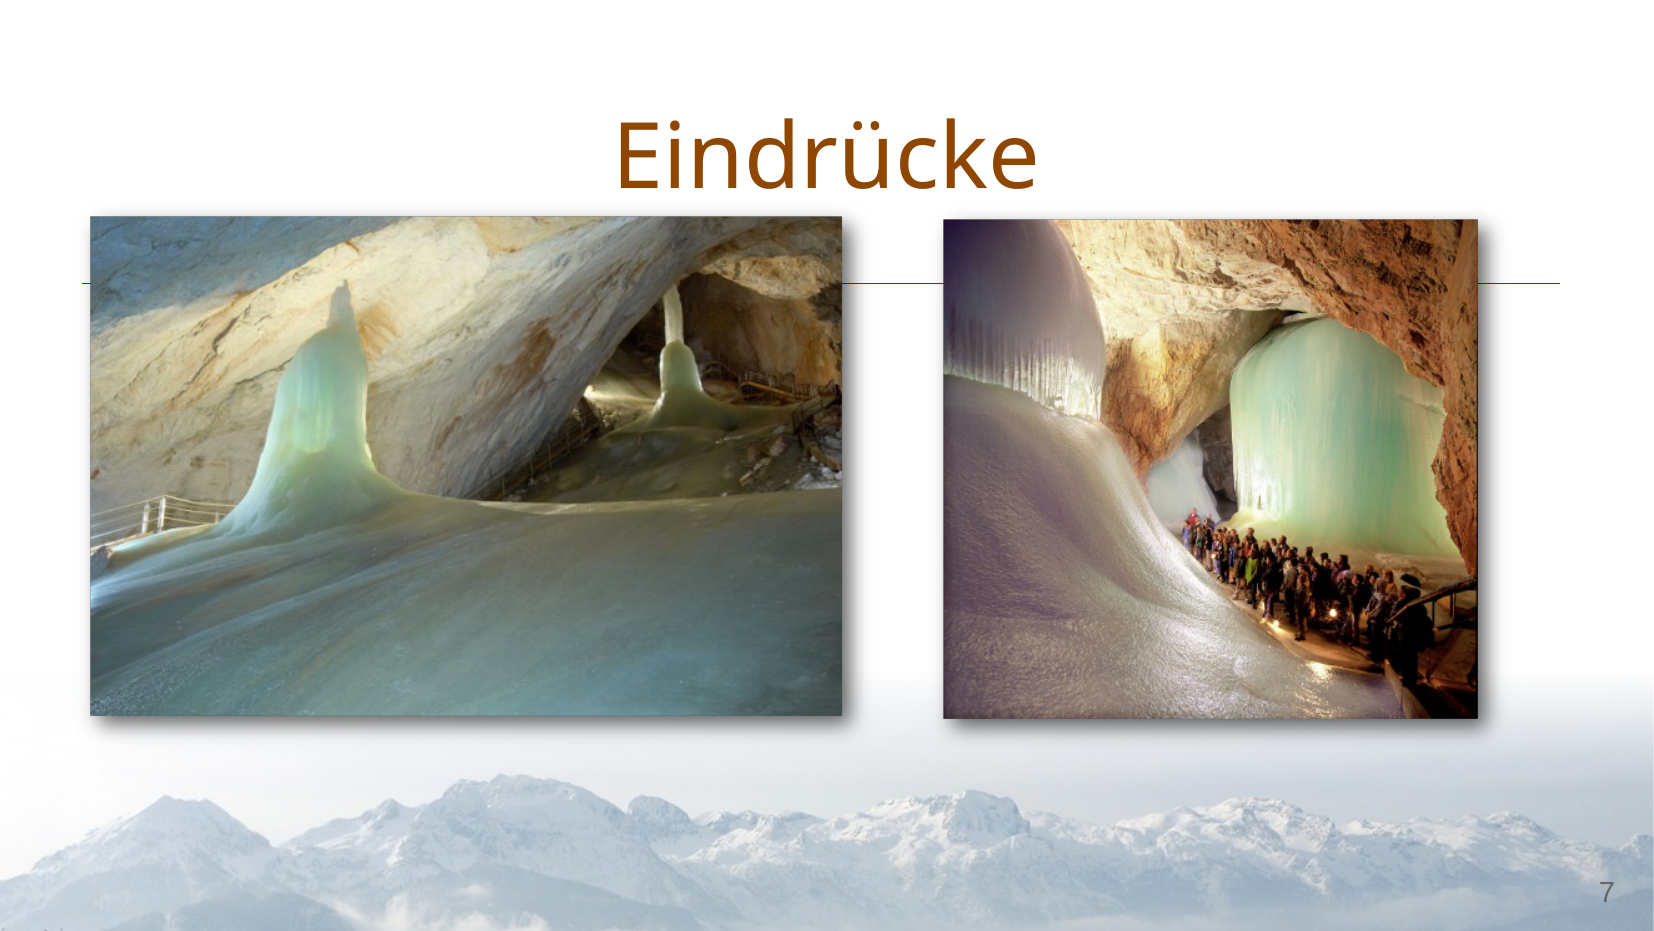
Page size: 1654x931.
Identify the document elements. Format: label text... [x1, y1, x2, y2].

title Eindrücke [82, 49, 1571, 257]
picture [68, 194, 882, 756]
picture [921, 197, 1518, 759]
